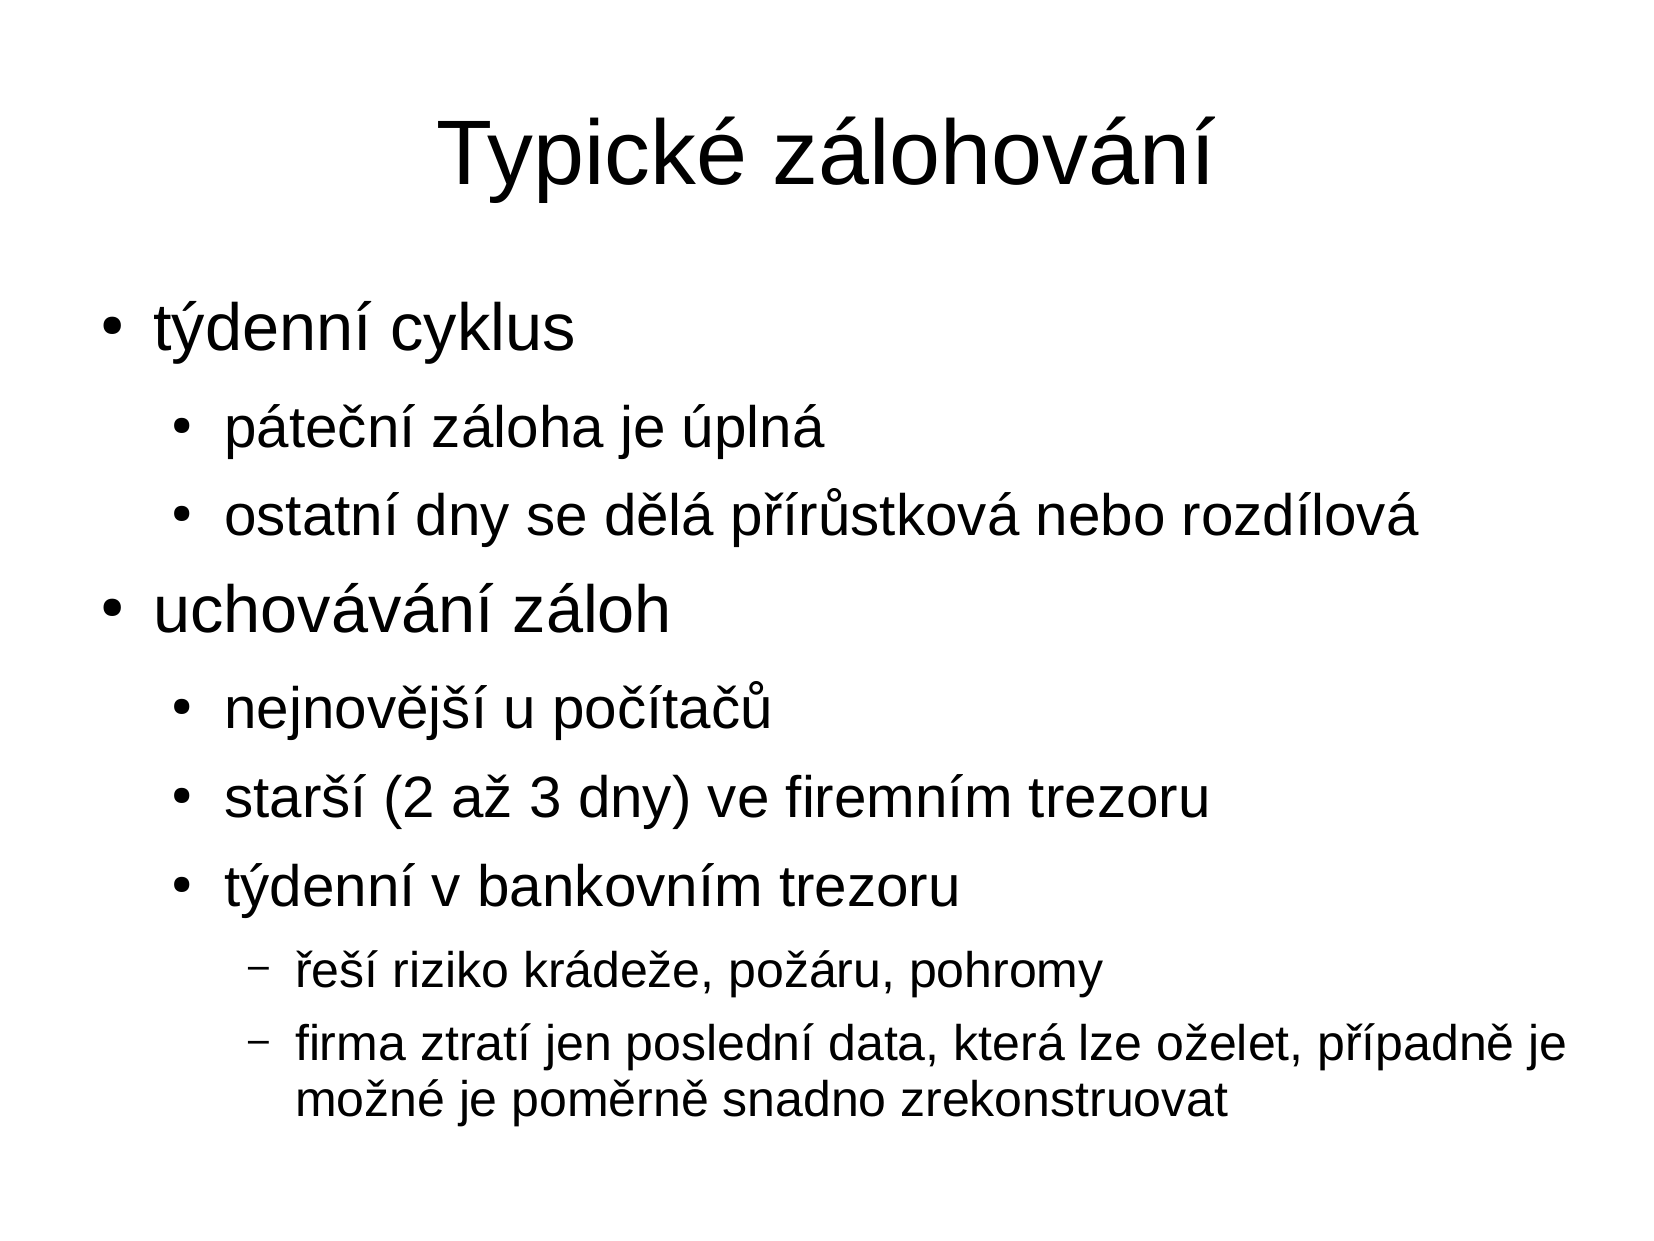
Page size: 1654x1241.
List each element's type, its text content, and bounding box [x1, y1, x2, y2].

list týdenní cyklus páteční záloha je úplná ostatní dny se dělá přírůstková nebo rozdílová uchovávání záloh nejnovější u počítačů starší (2 až 3 dny) ve firemním trezoru týdenní v bankovním trezoru řeší riziko krádeže, požáru, pohromy firma ztratí jen poslední data, která lze oželet, případně je možné je poměrně snadno zrekonstruovat [82, 290, 1571, 1128]
title Typické zálohování [82, 49, 1571, 257]
